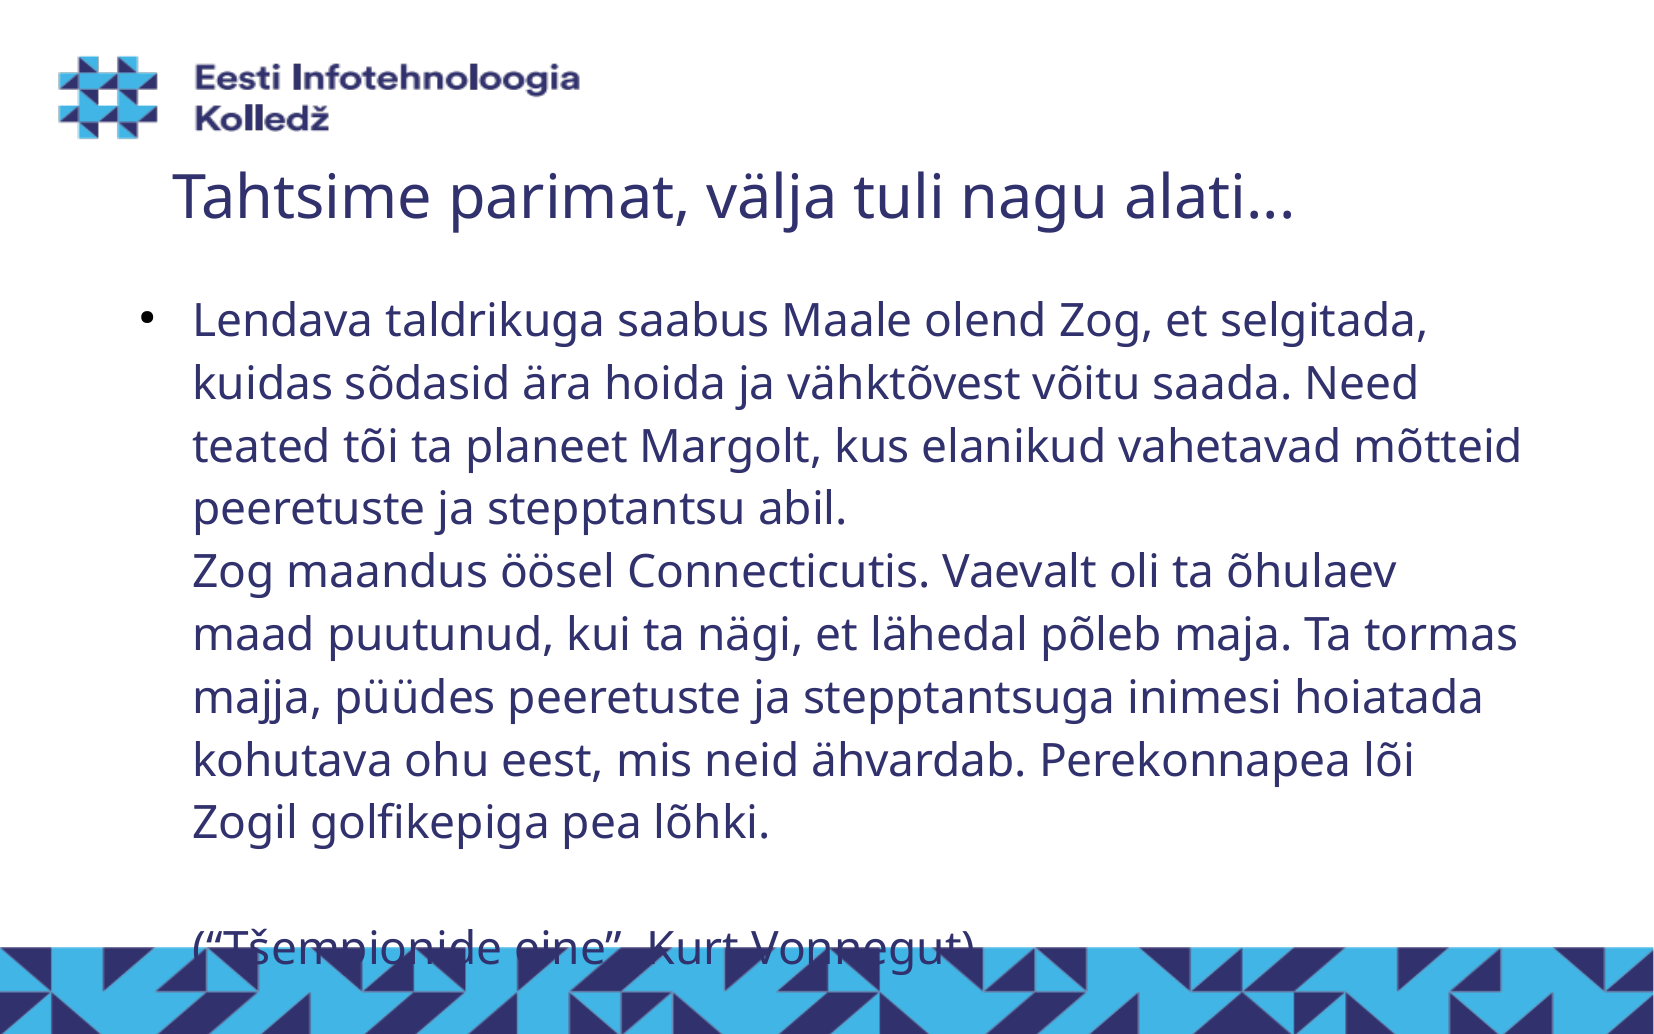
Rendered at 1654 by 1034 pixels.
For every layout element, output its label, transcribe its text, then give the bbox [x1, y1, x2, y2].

list Lendava taldrikuga saabus Maale olend Zog, et selgitada, kuidas sõdasid ära hoida ja vähktõvest võitu saada. Need teated tõi ta planeet Margolt, kus elanikud vahetavad mõtteid peeretuste ja stepptantsu abil. Zog maandus öösel Connecticutis. Vaevalt oli ta õhulaev maad puutunud, kui ta nägi, et lähedal põleb maja. Ta tormas majja, püüdes peeretuste ja stepptantsuga inimesi hoiatada kohutava ohu eest, mis neid ähvardab. Perekonnapea lõi Zogil golfikepiga pea lõhki. (“Tšempionide eine”, Kurt Vonnegut) [121, 287, 1532, 1016]
title Tahtsime parimat, välja tuli nagu alati... [172, 105, 1583, 285]
